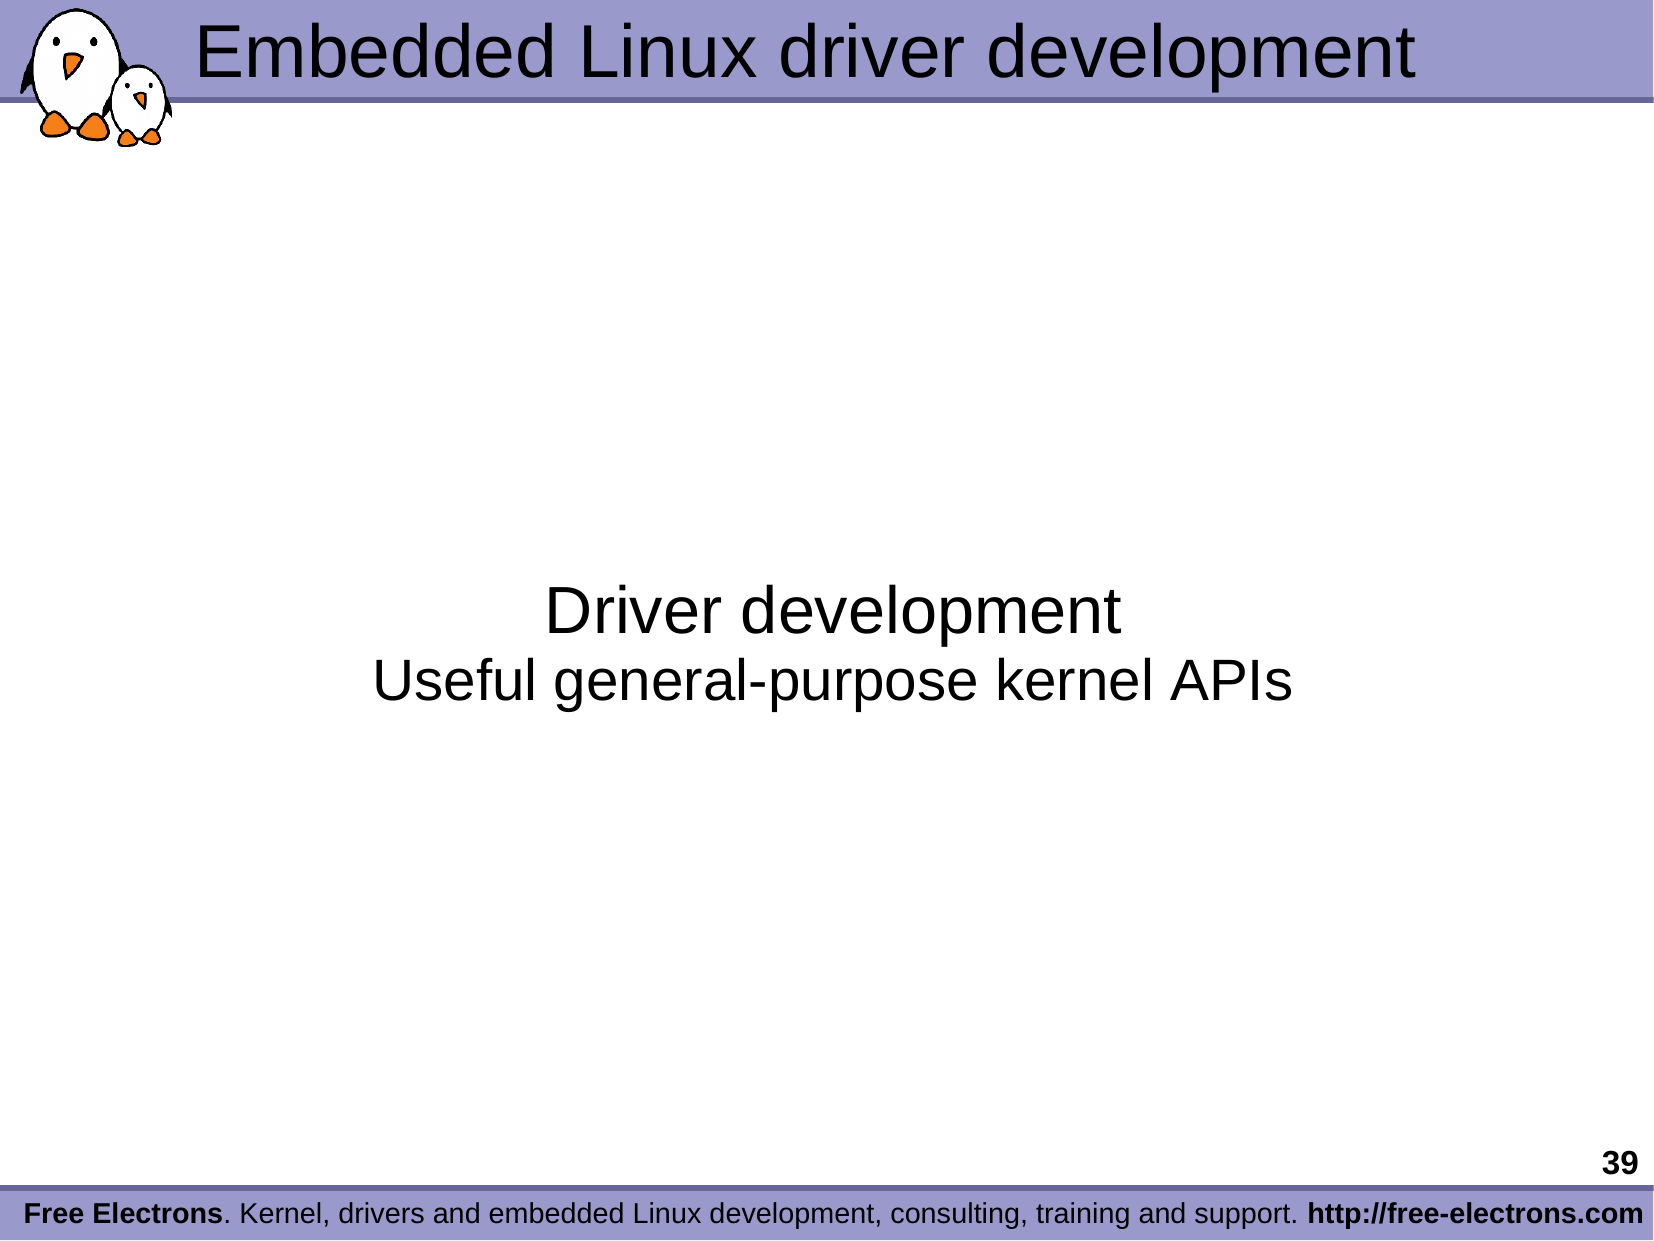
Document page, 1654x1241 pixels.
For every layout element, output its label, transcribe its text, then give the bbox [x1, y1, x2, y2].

picture [20, 8, 172, 147]
subtitle Driver development Useful general-purpose kernel APIs [109, 218, 1522, 1069]
title Embedded Linux driver development [60, 0, 1551, 104]
